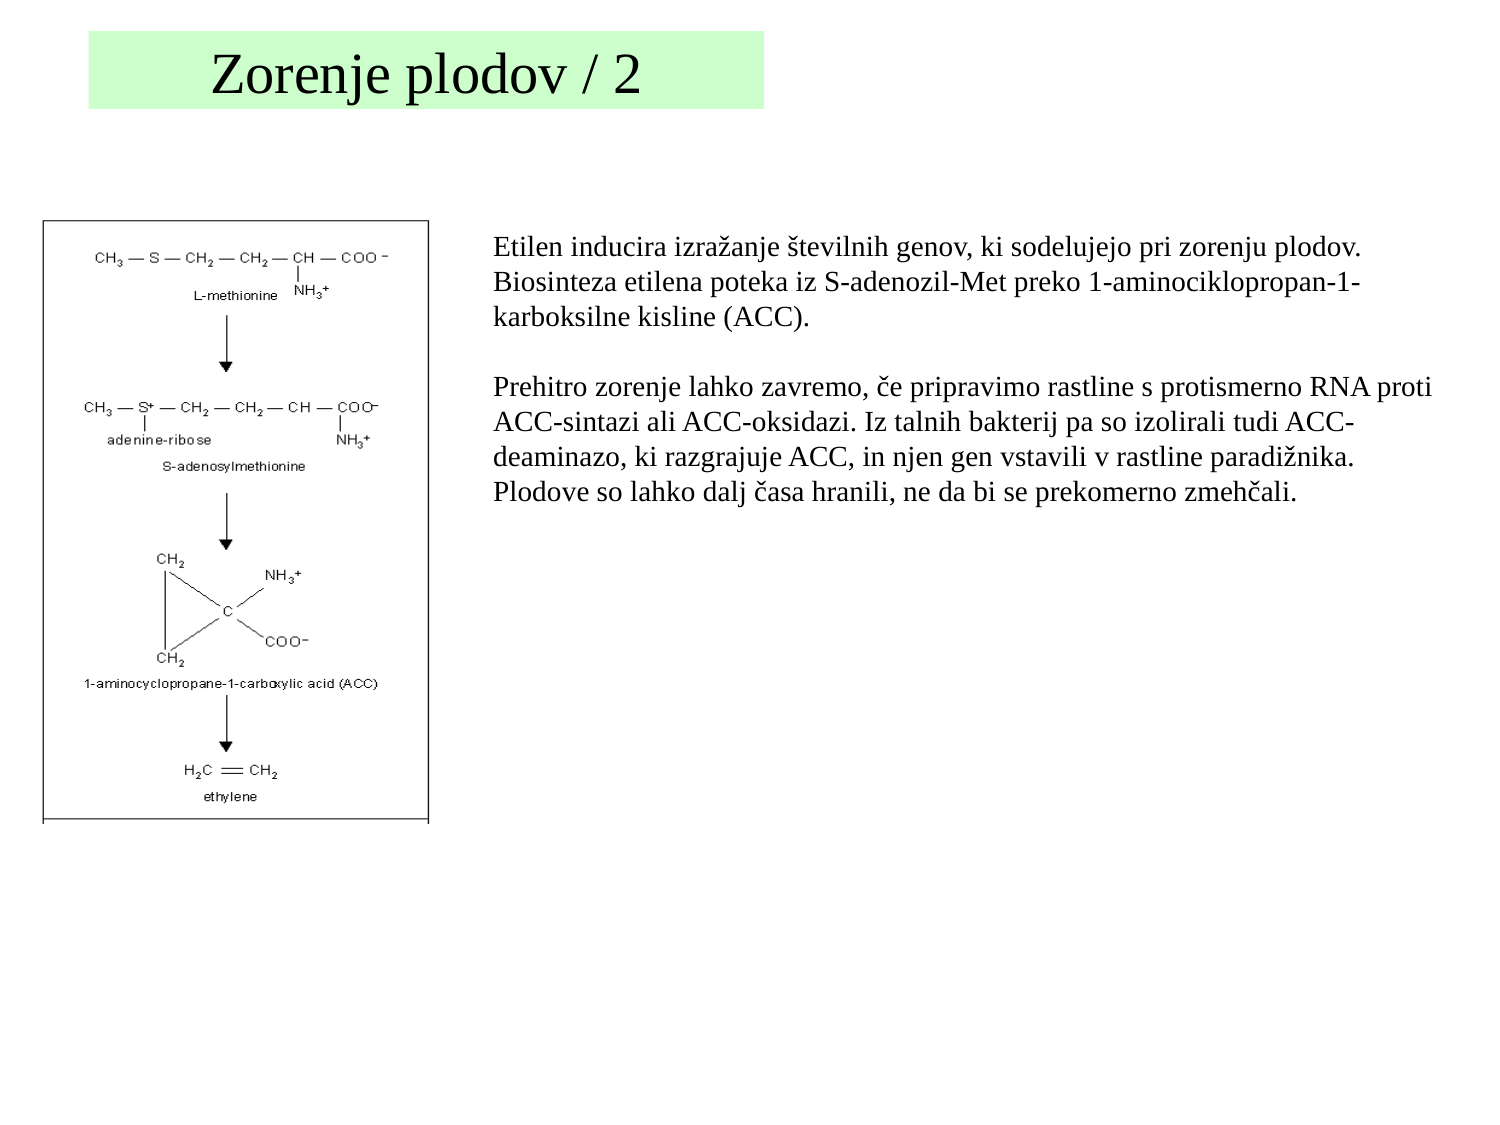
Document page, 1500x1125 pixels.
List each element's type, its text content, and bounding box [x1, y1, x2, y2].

picture [41, 220, 443, 824]
text_box Etilen inducira izražanje številnih genov, ki sodelujejo pri zorenju plodov. Biosinteza etilena poteka iz S-adenozil-Met preko 1-aminociklopropan-1-karboksilne kisline (ACC). Prehitro zorenje lahko zavremo, če pripravimo rastline s protismerno RNA proti ACC-sintazi ali ACC-oksidazi. Iz talnih bakterij pa so izolirali tudi ACC-deaminazo, ki razgrajuje ACC, in njen gen vstavili v rastline paradižnika. Plodove so lahko dalj časa hranili, ne da bi se prekomerno zmehčali. [478, 219, 1451, 515]
title Zorenje plodov / 2 [88, 31, 765, 109]
